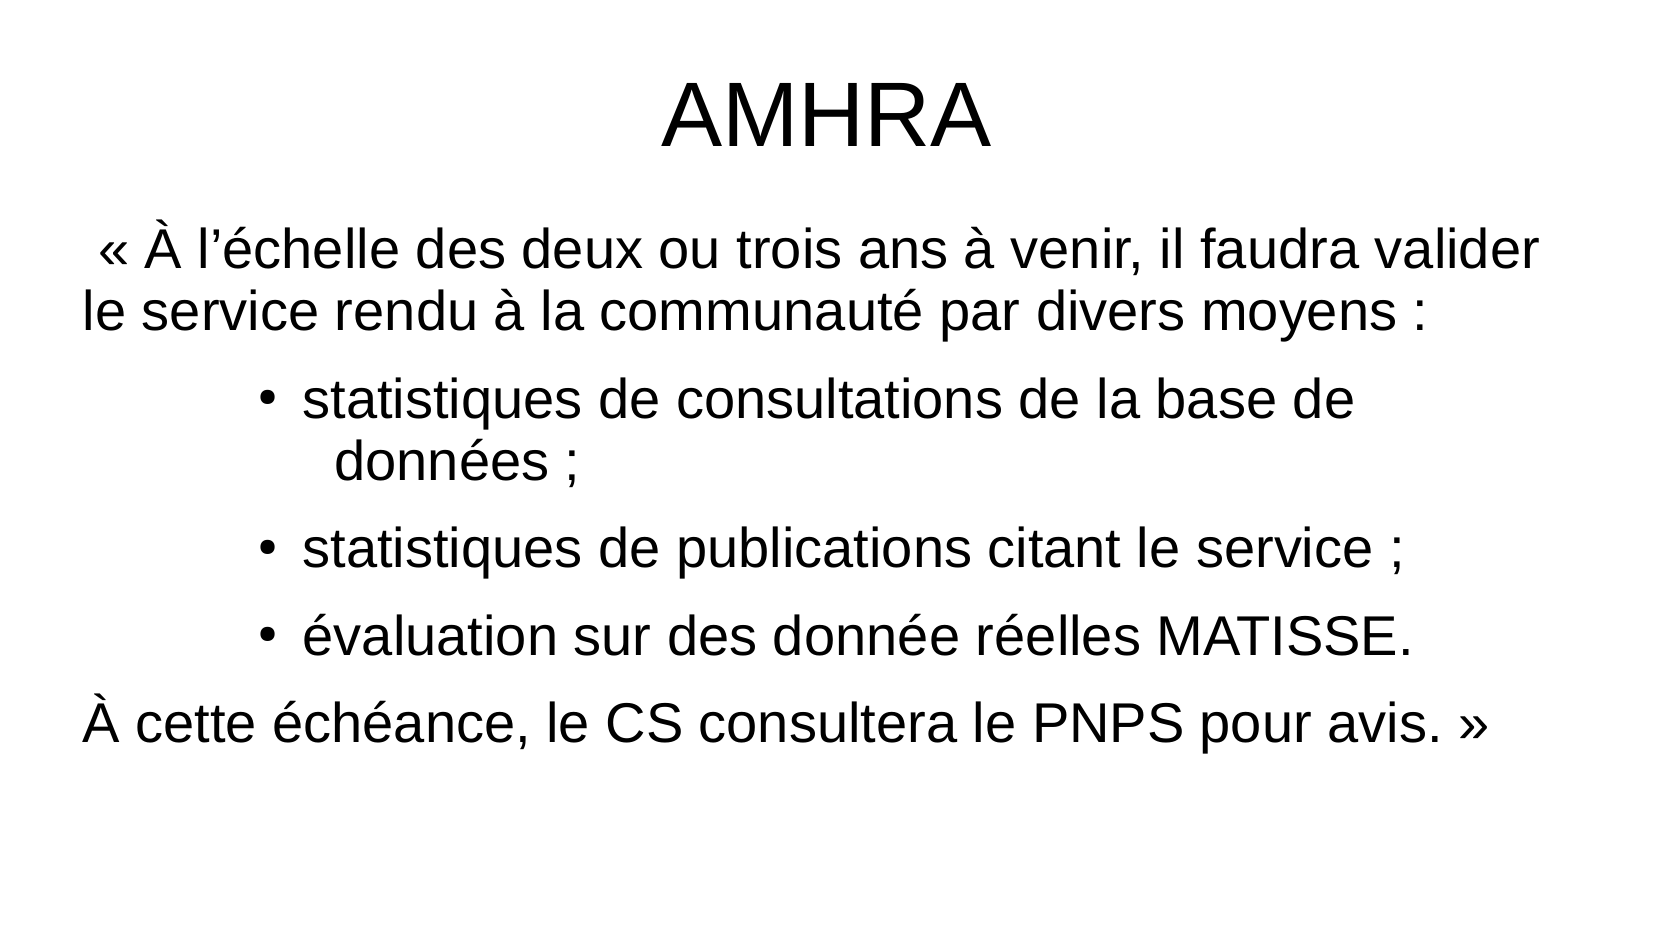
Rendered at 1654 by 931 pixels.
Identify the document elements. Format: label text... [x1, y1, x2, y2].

list « À l’échelle des deux ou trois ans à venir, il faudra valider le service rendu à la communauté par divers moyens : statistiques de consultations de la base de données ; statistiques de publications citant le service ; évaluation sur des donnée réelles MATISSE. À cette échéance, le CS consultera le PNPS pour avis. » [82, 217, 1571, 758]
title AMHRA [82, 37, 1571, 193]
